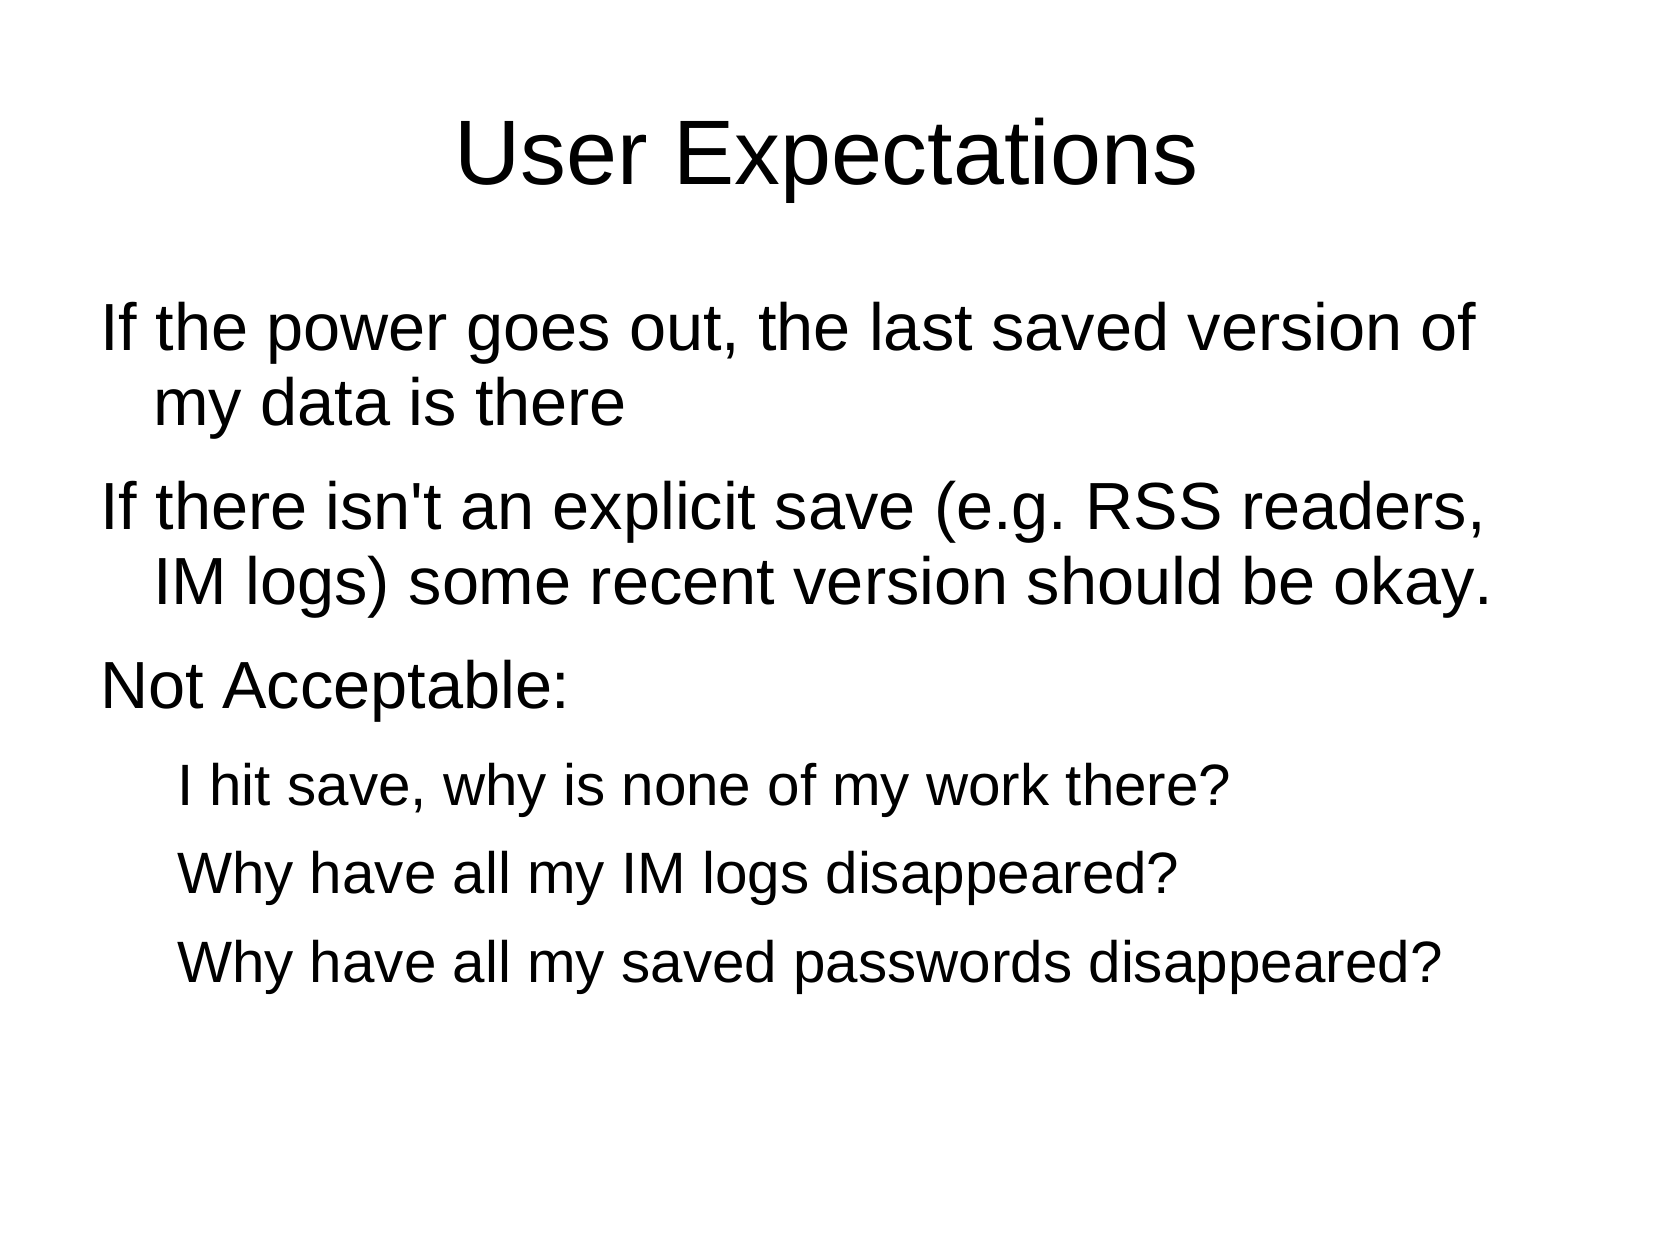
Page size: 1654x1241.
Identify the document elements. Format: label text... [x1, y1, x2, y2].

list If the power goes out, the last saved version of my data is there If there isn't an explicit save (e.g. RSS readers, IM logs) some recent version should be okay. Not Acceptable: I hit save, why is none of my work there? Why have all my IM logs disappeared? Why have all my saved passwords disappeared? [82, 290, 1571, 1094]
title User Expectations [82, 56, 1571, 250]
